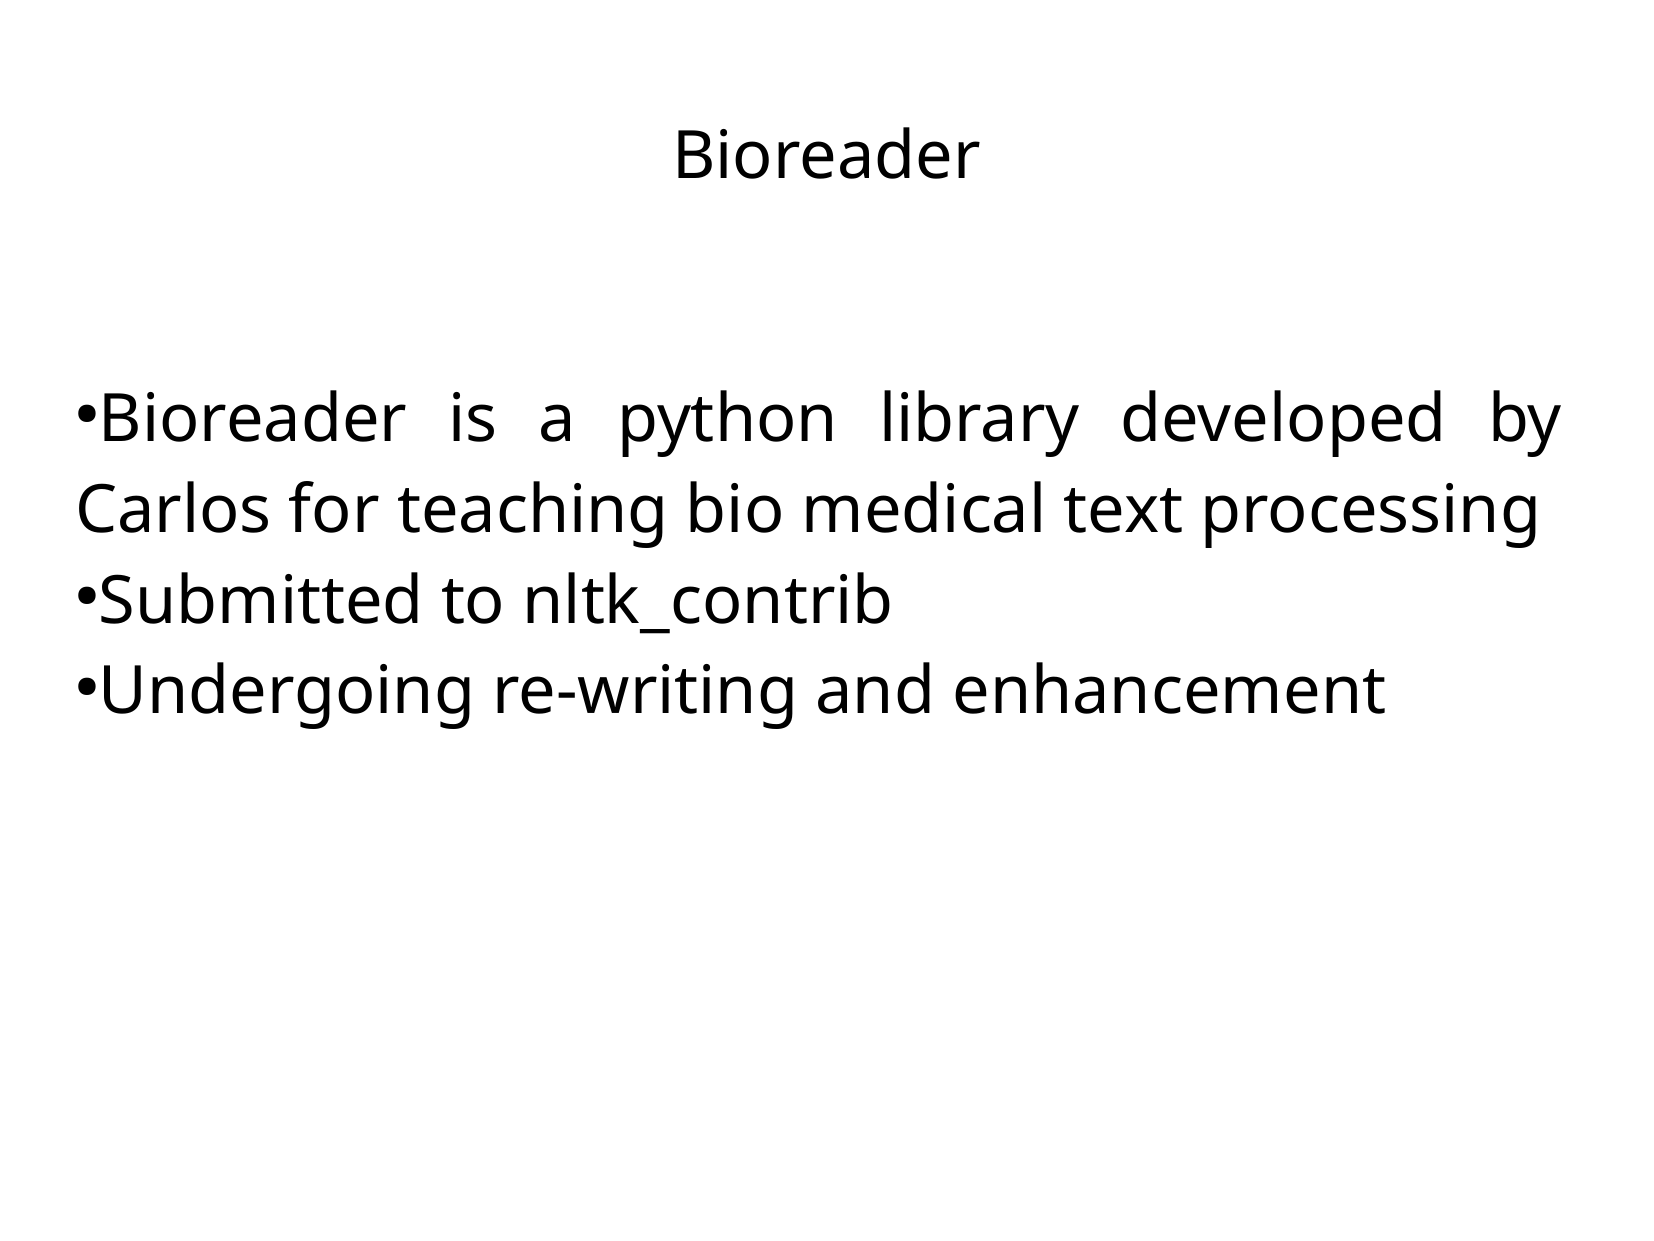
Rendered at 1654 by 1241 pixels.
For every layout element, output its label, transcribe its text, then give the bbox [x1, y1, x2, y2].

subtitle Bioreader is a python library developed by Carlos for teaching bio medical text processing Submitted to nltk_contrib Undergoing re-writing and enhancement [75, 150, 1564, 954]
title Bioreader [82, 56, 1571, 250]
